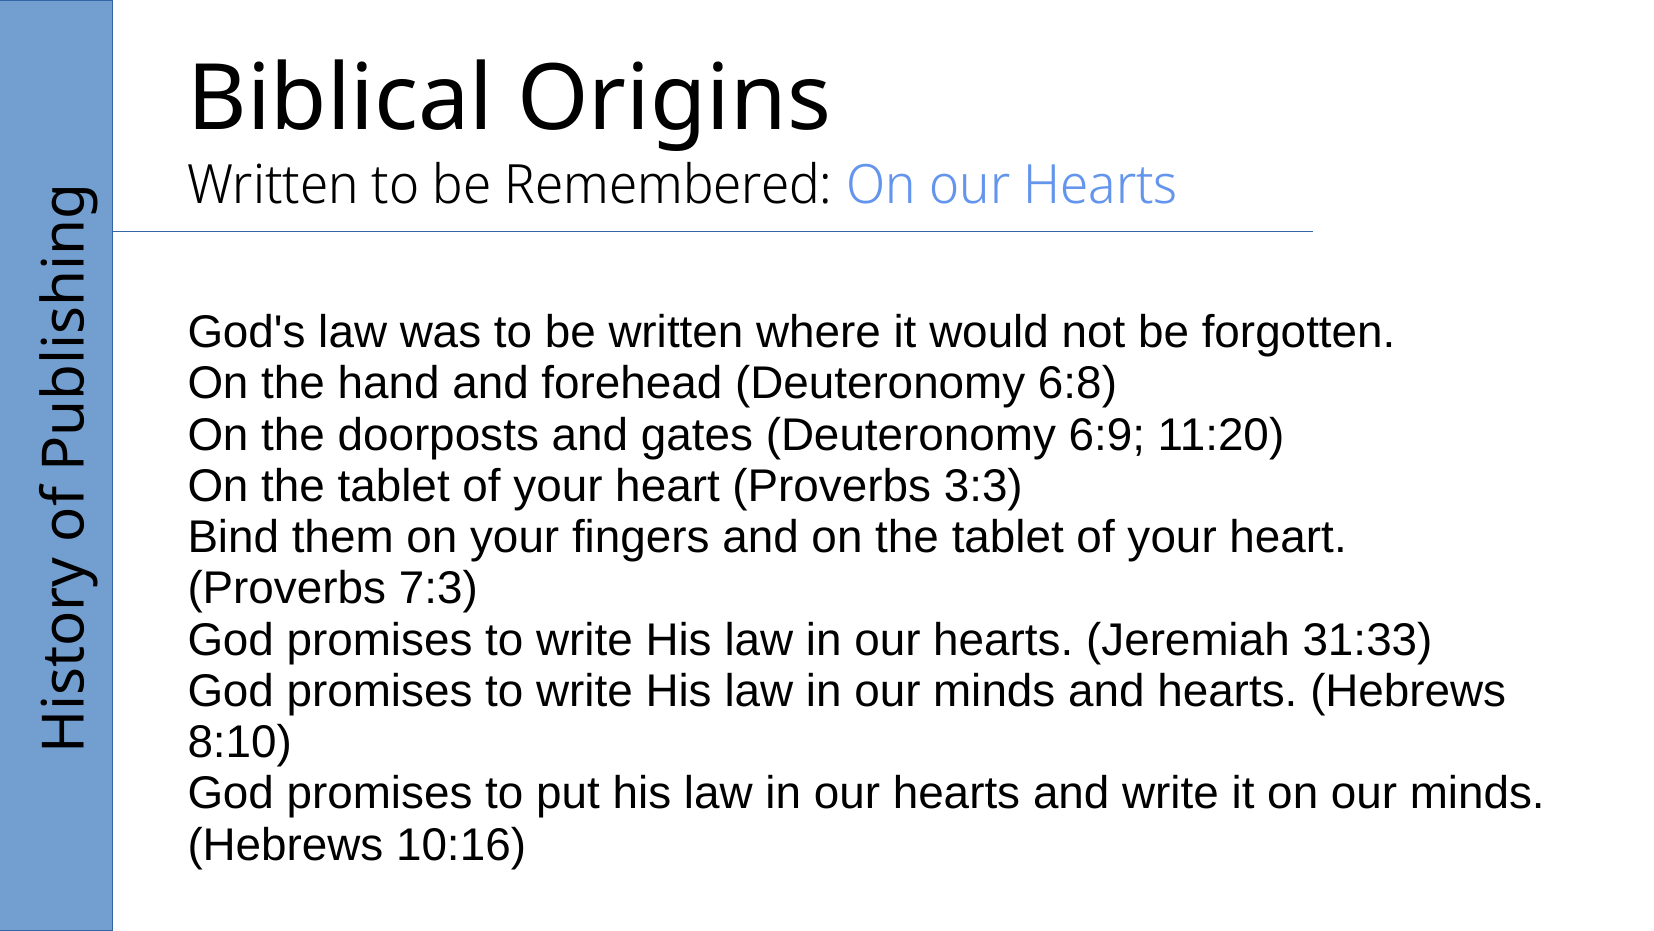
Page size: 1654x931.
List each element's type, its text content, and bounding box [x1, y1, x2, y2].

text_box History of Publishing [13, 37, 105, 901]
text_box [0, 0, 113, 931]
title Written to be Remembered: On our Hearts [187, 125, 1571, 239]
subtitle God's law was to be written where it would not be forgotten. On the hand and forehead (Deuteronomy 6:8) On the doorposts and gates (Deuteronomy 6:9; 11:20) On the tablet of your heart (Proverbs 3:3) Bind them on your fingers and on the tablet of your heart. (Proverbs 7:3) God promises to write His law in our hearts. (Jeremiah 31:33) God promises to write His law in our minds and hearts. (Hebrews 8:10) God promises to put his law in our hearts and write it on our minds. (Hebrews 10:16) [187, 306, 1571, 871]
title Biblical Origins [187, 33, 1571, 125]
